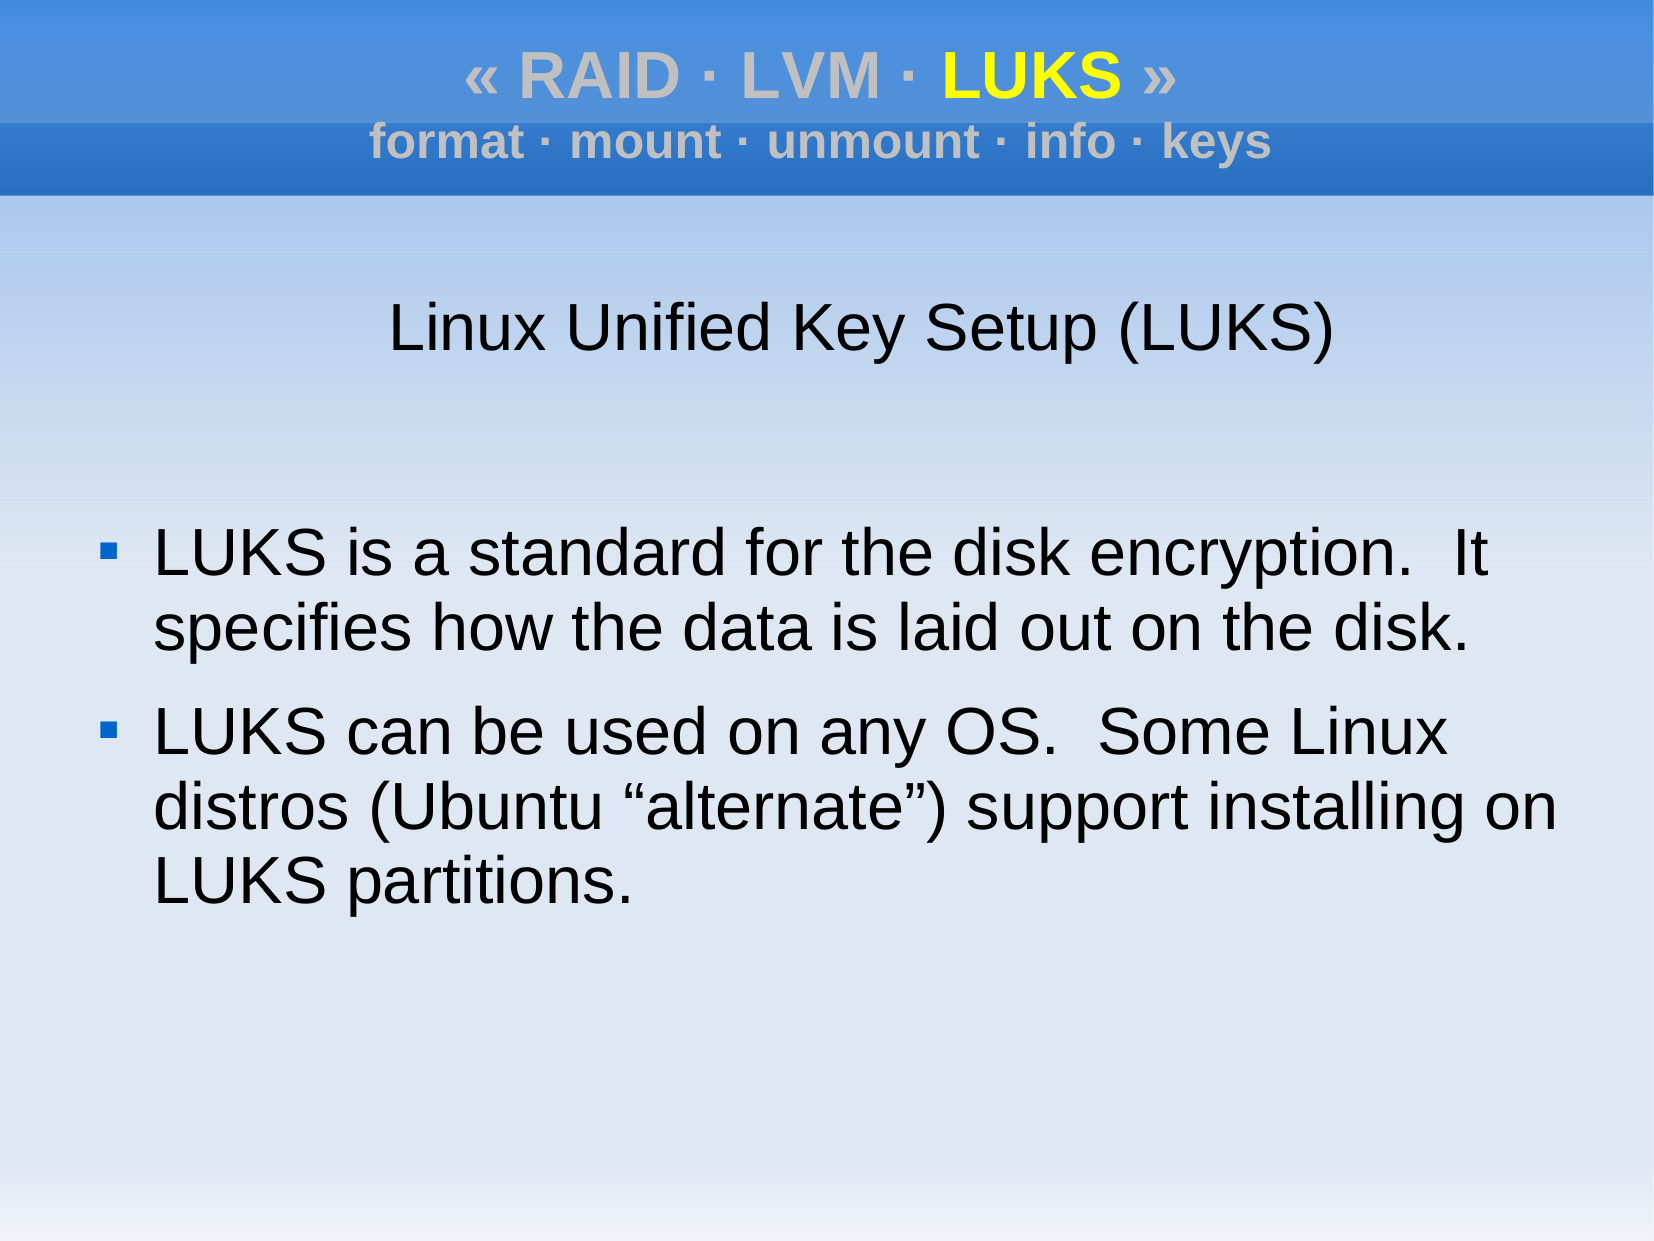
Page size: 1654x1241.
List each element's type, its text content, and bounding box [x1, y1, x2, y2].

title « RAID · LVM · LUKS » format · mount · unmount · info · keys [76, 0, 1565, 208]
picture [0, 0, 1654, 1241]
list Linux Unified Key Setup (LUKS) LUKS is a standard for the disk encryption. It specifies how the data is laid out on the disk. LUKS can be used on any OS. Some Linux distros (Ubuntu “alternate”) support installing on LUKS partitions. [82, 290, 1571, 1109]
